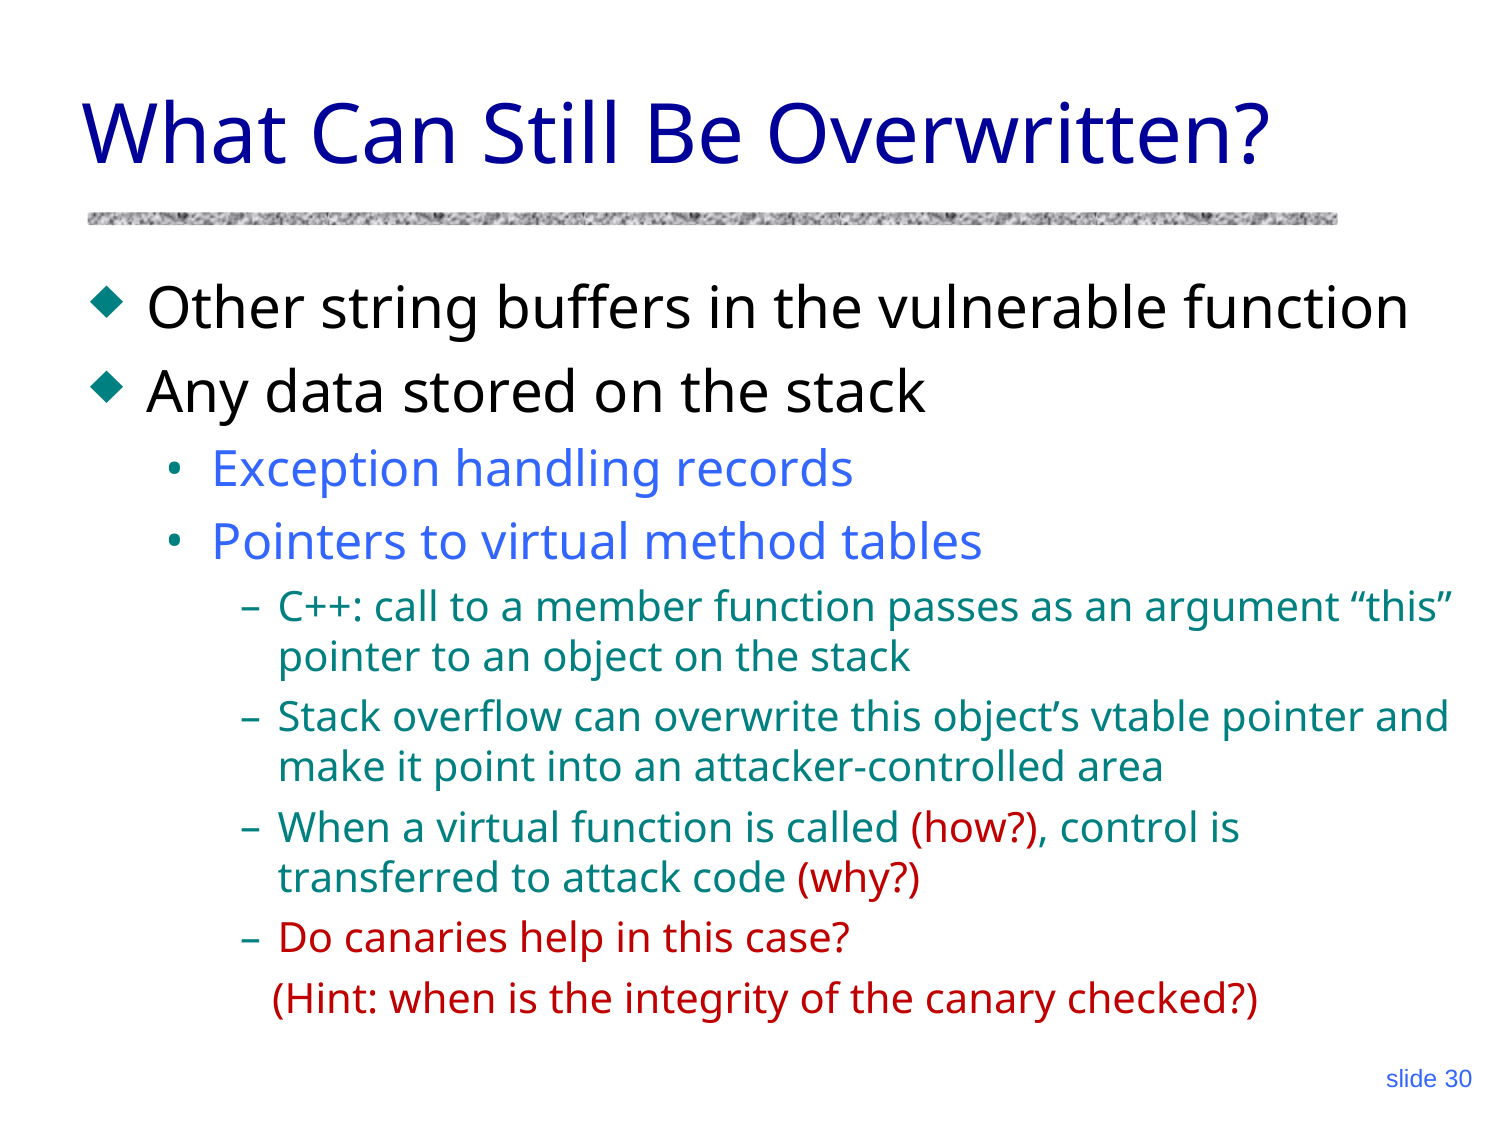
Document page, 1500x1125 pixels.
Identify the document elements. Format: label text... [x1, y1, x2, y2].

picture [87, 212, 1338, 226]
list Other string buffers in the vulnerable function Any data stored on the stack Exception handling records Pointers to virtual method tables C++: call to a member function passes as an argument “this” pointer to an object on the stack Stack overflow can overwrite this object’s vtable pointer and make it point into an attacker-controlled area When a virtual function is called (how?), control is transferred to attack code (why?) Do canaries help in this case? (Hint: when is the integrity of the canary checked?) [74, 262, 1475, 1063]
text_box slide <number> [1174, 1025, 1488, 1101]
title What Can Still Be Overwritten? [66, 37, 1417, 188]
